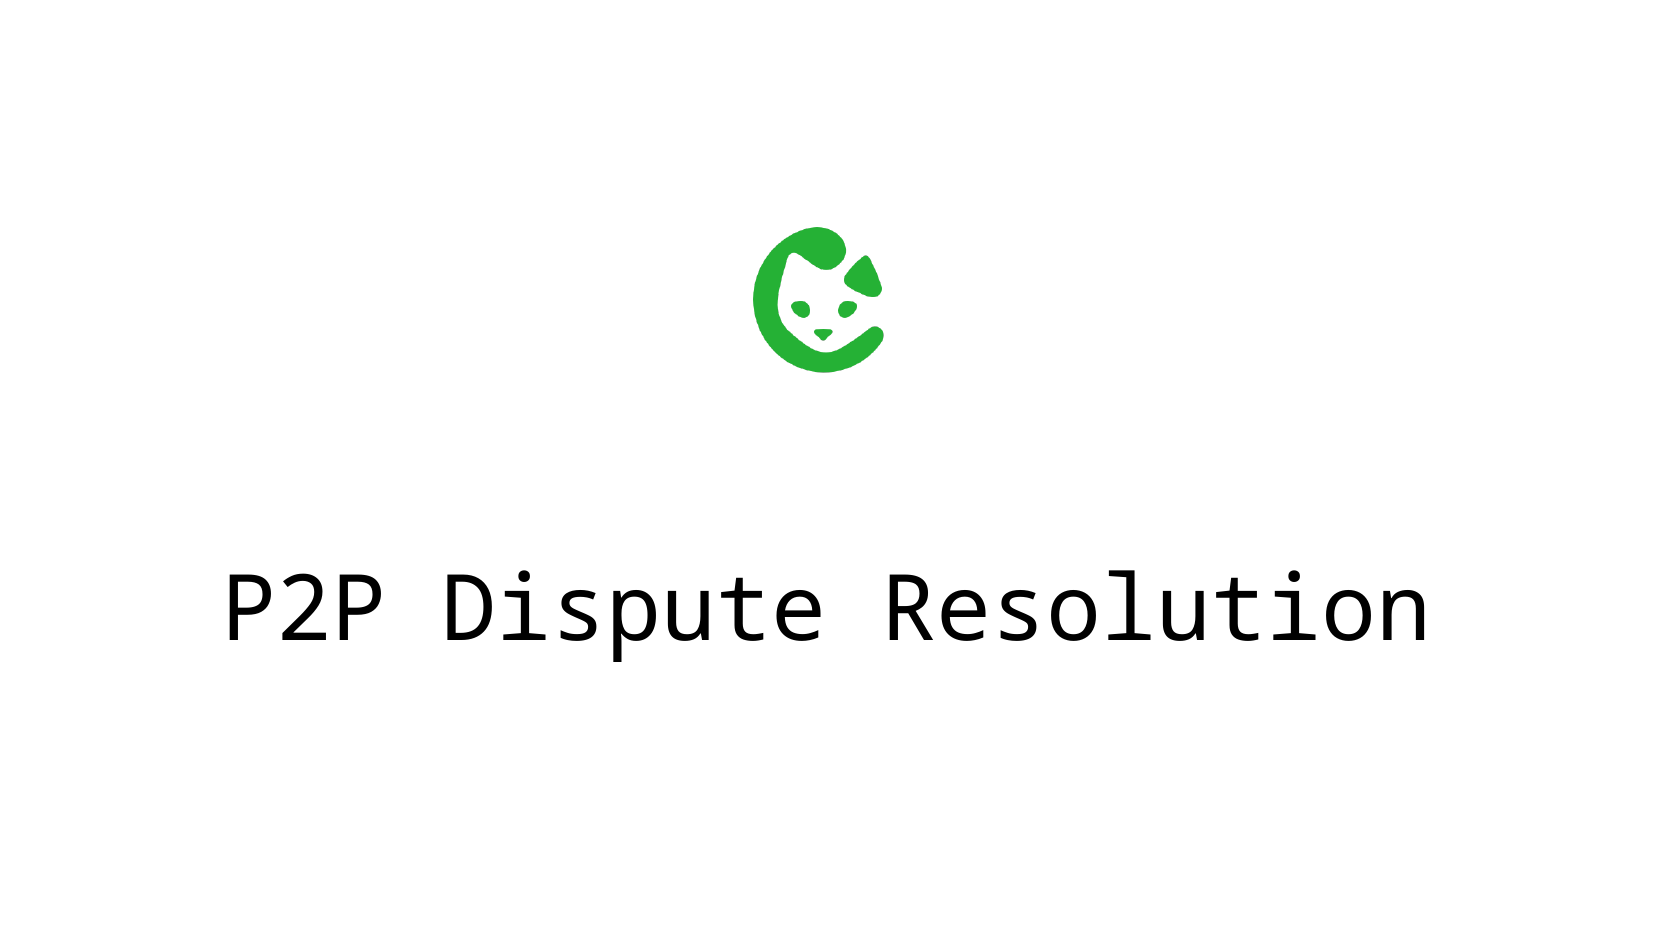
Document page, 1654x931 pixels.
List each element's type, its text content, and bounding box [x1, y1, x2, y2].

picture [753, 227, 889, 374]
title P2P Dispute Resolution [82, 527, 1571, 683]
